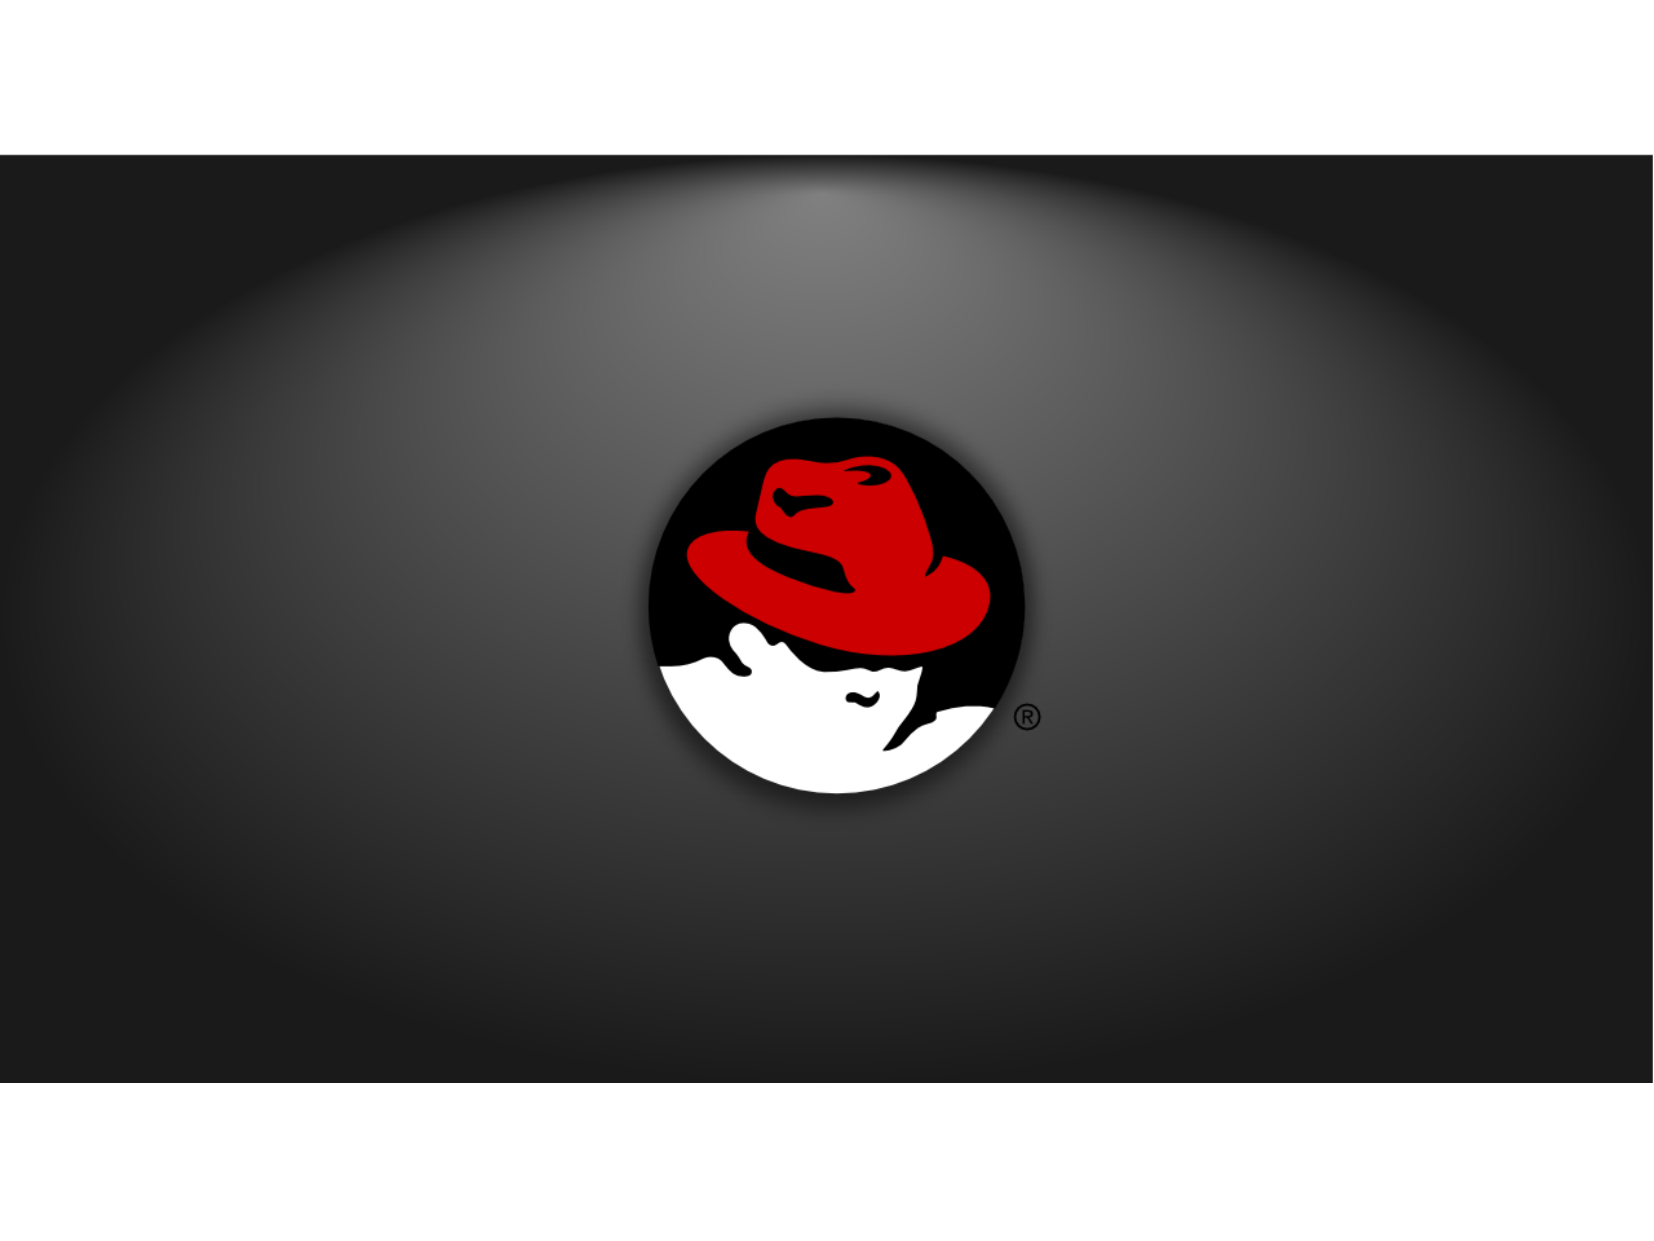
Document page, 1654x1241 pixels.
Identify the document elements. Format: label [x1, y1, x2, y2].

picture [0, 152, 1653, 1083]
